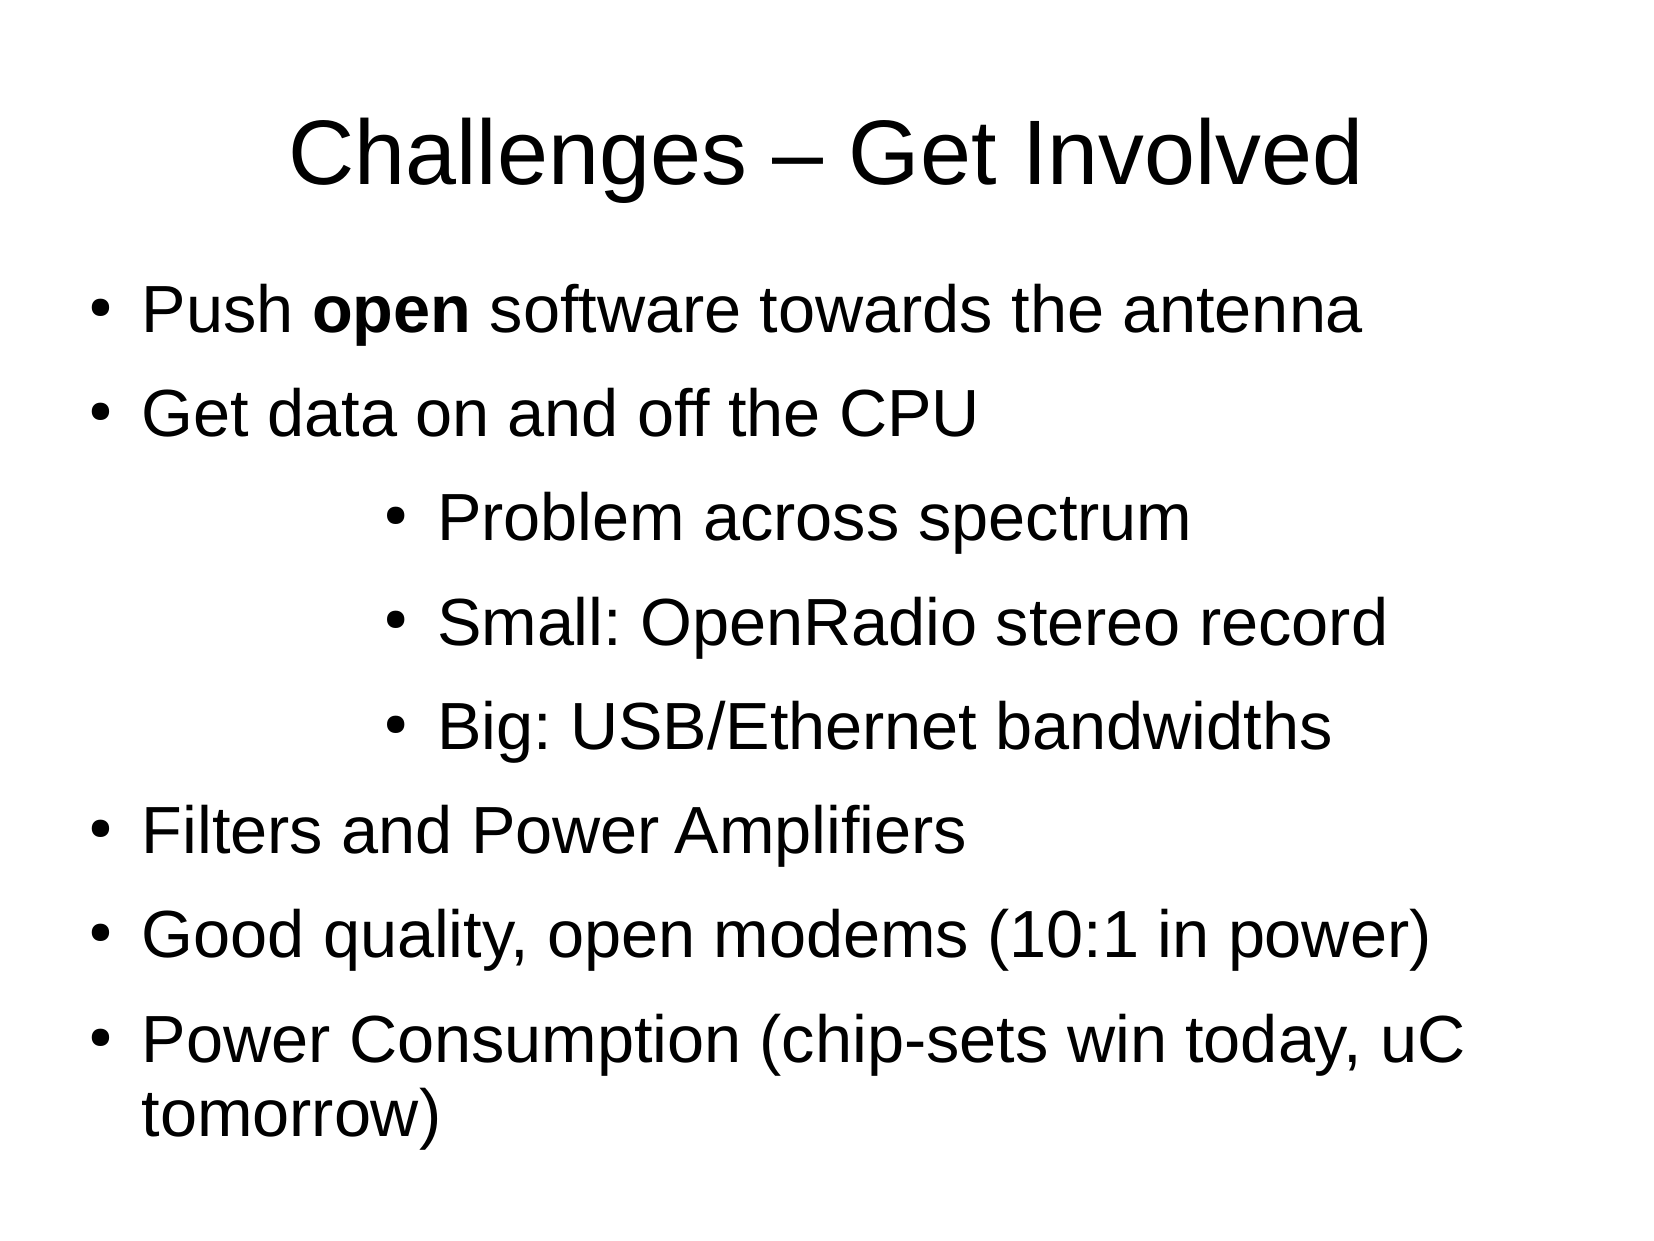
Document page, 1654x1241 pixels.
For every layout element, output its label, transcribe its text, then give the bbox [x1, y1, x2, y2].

list Push open software towards the antenna Get data on and off the CPU Problem across spectrum Small: OpenRadio stereo record Big: USB/Ethernet bandwidths Filters and Power Amplifiers Good quality, open modems (10:1 in power) Power Consumption (chip-sets win today, uC tomorrow) [70, 271, 1560, 1205]
title Challenges – Get Involved [82, 49, 1571, 257]
